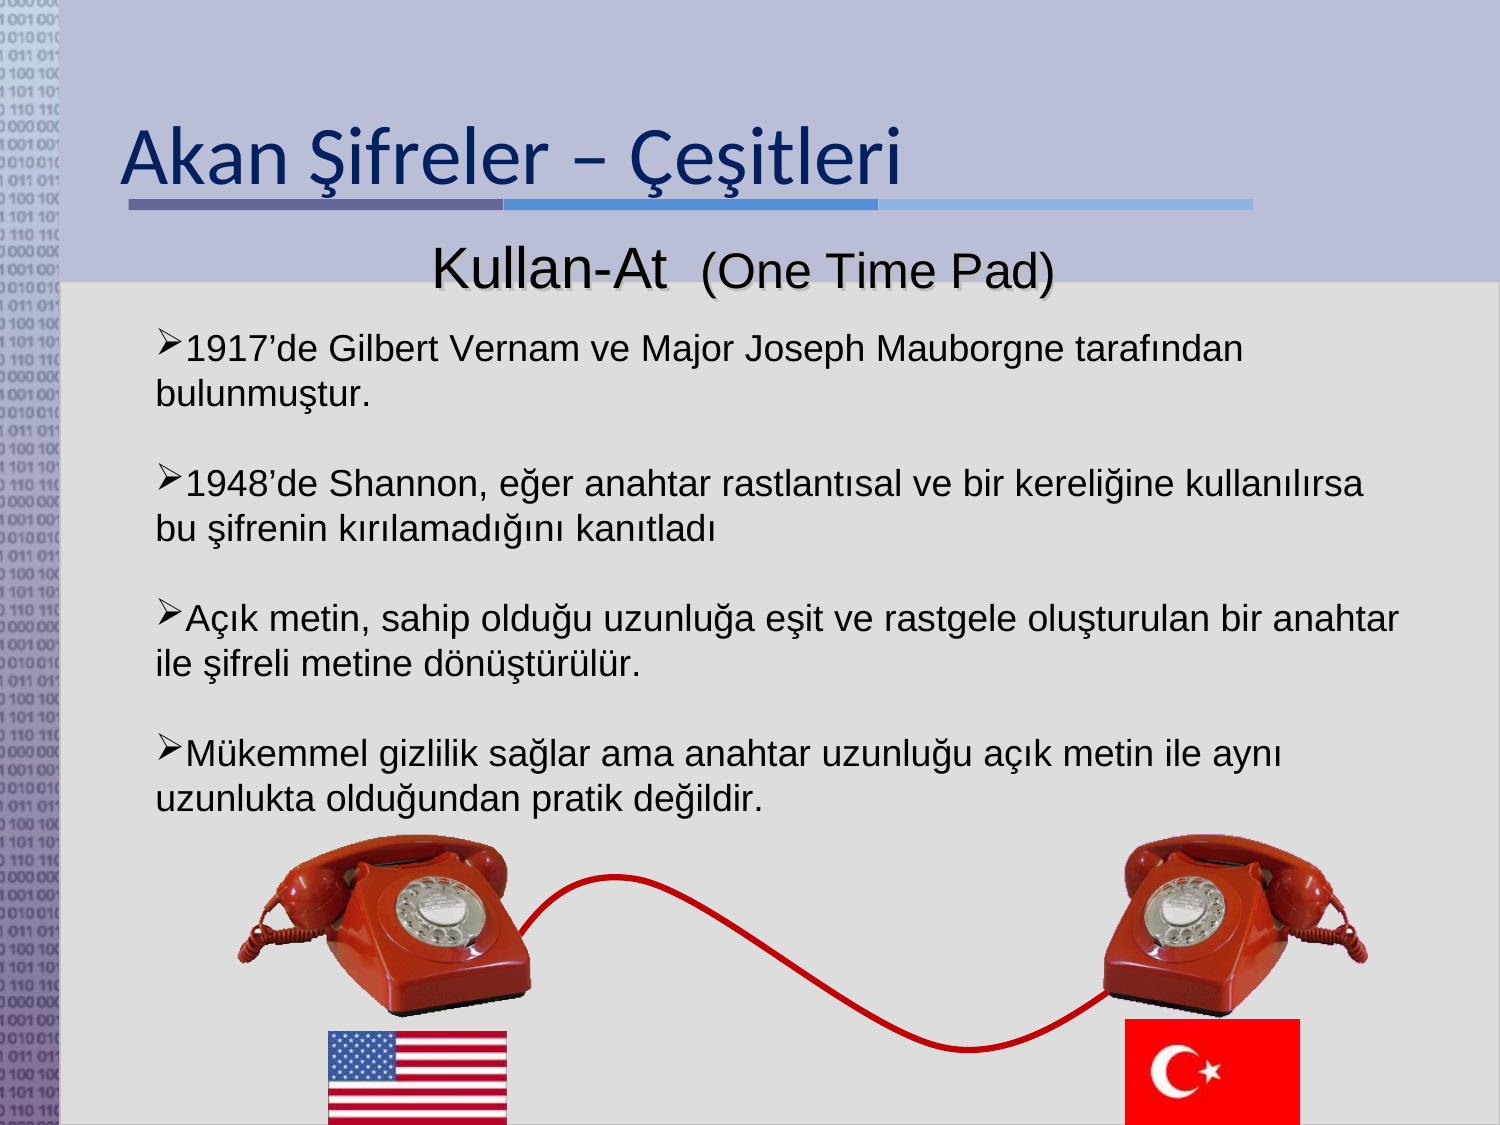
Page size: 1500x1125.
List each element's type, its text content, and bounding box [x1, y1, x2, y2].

picture [1101, 831, 1371, 1125]
text_box 1917’de Gilbert Vernam ve Major Joseph Mauborgne tarafından bulunmuştur. 1948’de Shannon, eğer anahtar rastlantısal ve bir kereliğine kullanılırsa bu şifrenin kırılamadığını kanıtladı Açık metin, sahip olduğu uzunluğa eşit ve rastgele oluşturulan bir anahtar ile şifreli metine dönüştürülür. Mükemmel gizlilik sağlar ama anahtar uzunluğu açık metin ile aynı uzunlukta olduğundan pratik değildir. [140, 316, 1430, 917]
text_box Akan Şifreler – Çeşitleri [105, 93, 1219, 210]
picture [234, 831, 534, 1022]
text_box [128, 199, 1253, 211]
text_box Kullan-At (One Time Pad) [246, 222, 1243, 309]
picture [328, 1031, 507, 1125]
picture [0, 0, 60, 1125]
